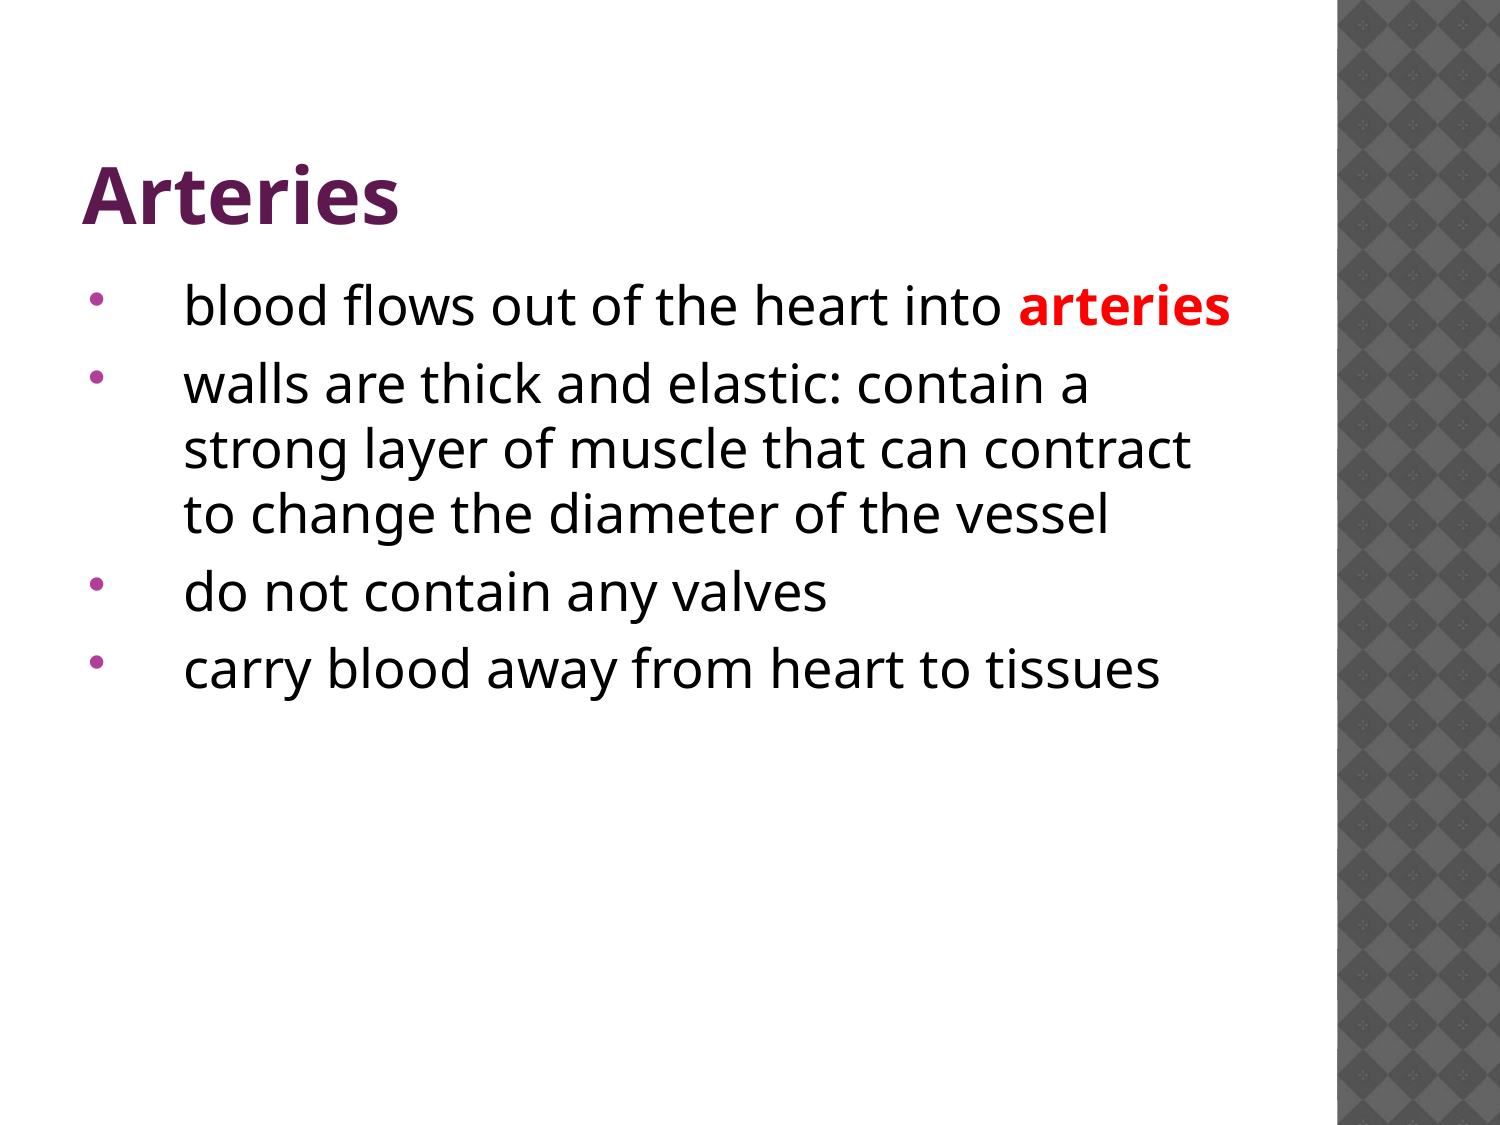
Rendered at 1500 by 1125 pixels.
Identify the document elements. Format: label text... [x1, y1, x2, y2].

title Arteries [75, 52, 1263, 240]
picture [1337, 0, 1500, 1125]
list blood flows out of the heart into arteries walls are thick and elastic: contain a strong layer of muscle that can contract to change the diameter of the vessel do not contain any valves carry blood away from heart to tissues [75, 264, 1263, 1060]
